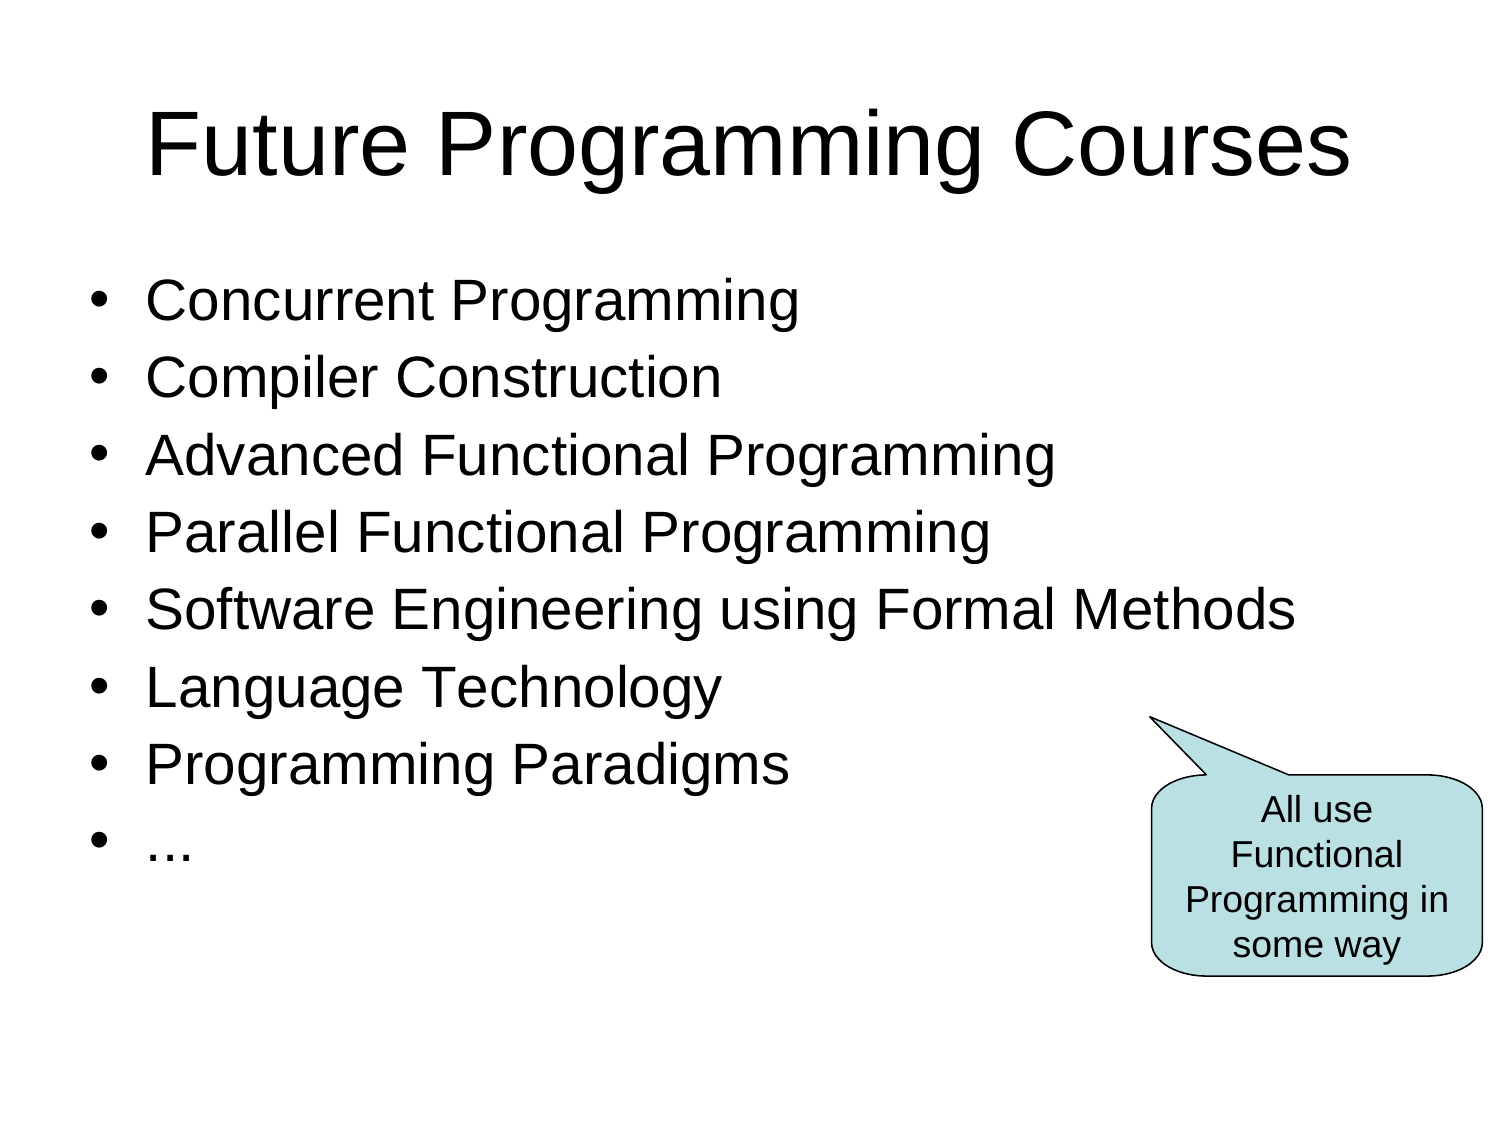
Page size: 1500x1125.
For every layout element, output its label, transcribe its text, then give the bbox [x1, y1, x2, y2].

list Concurrent Programming Compiler Construction Advanced Functional Programming Parallel Functional Programming Software Engineering using Formal Methods Language Technology Programming Paradigms ... [75, 262, 1426, 1005]
text_box All use Functional Programming in some way [1149, 716, 1483, 977]
title Future Programming Courses [75, 45, 1426, 233]
